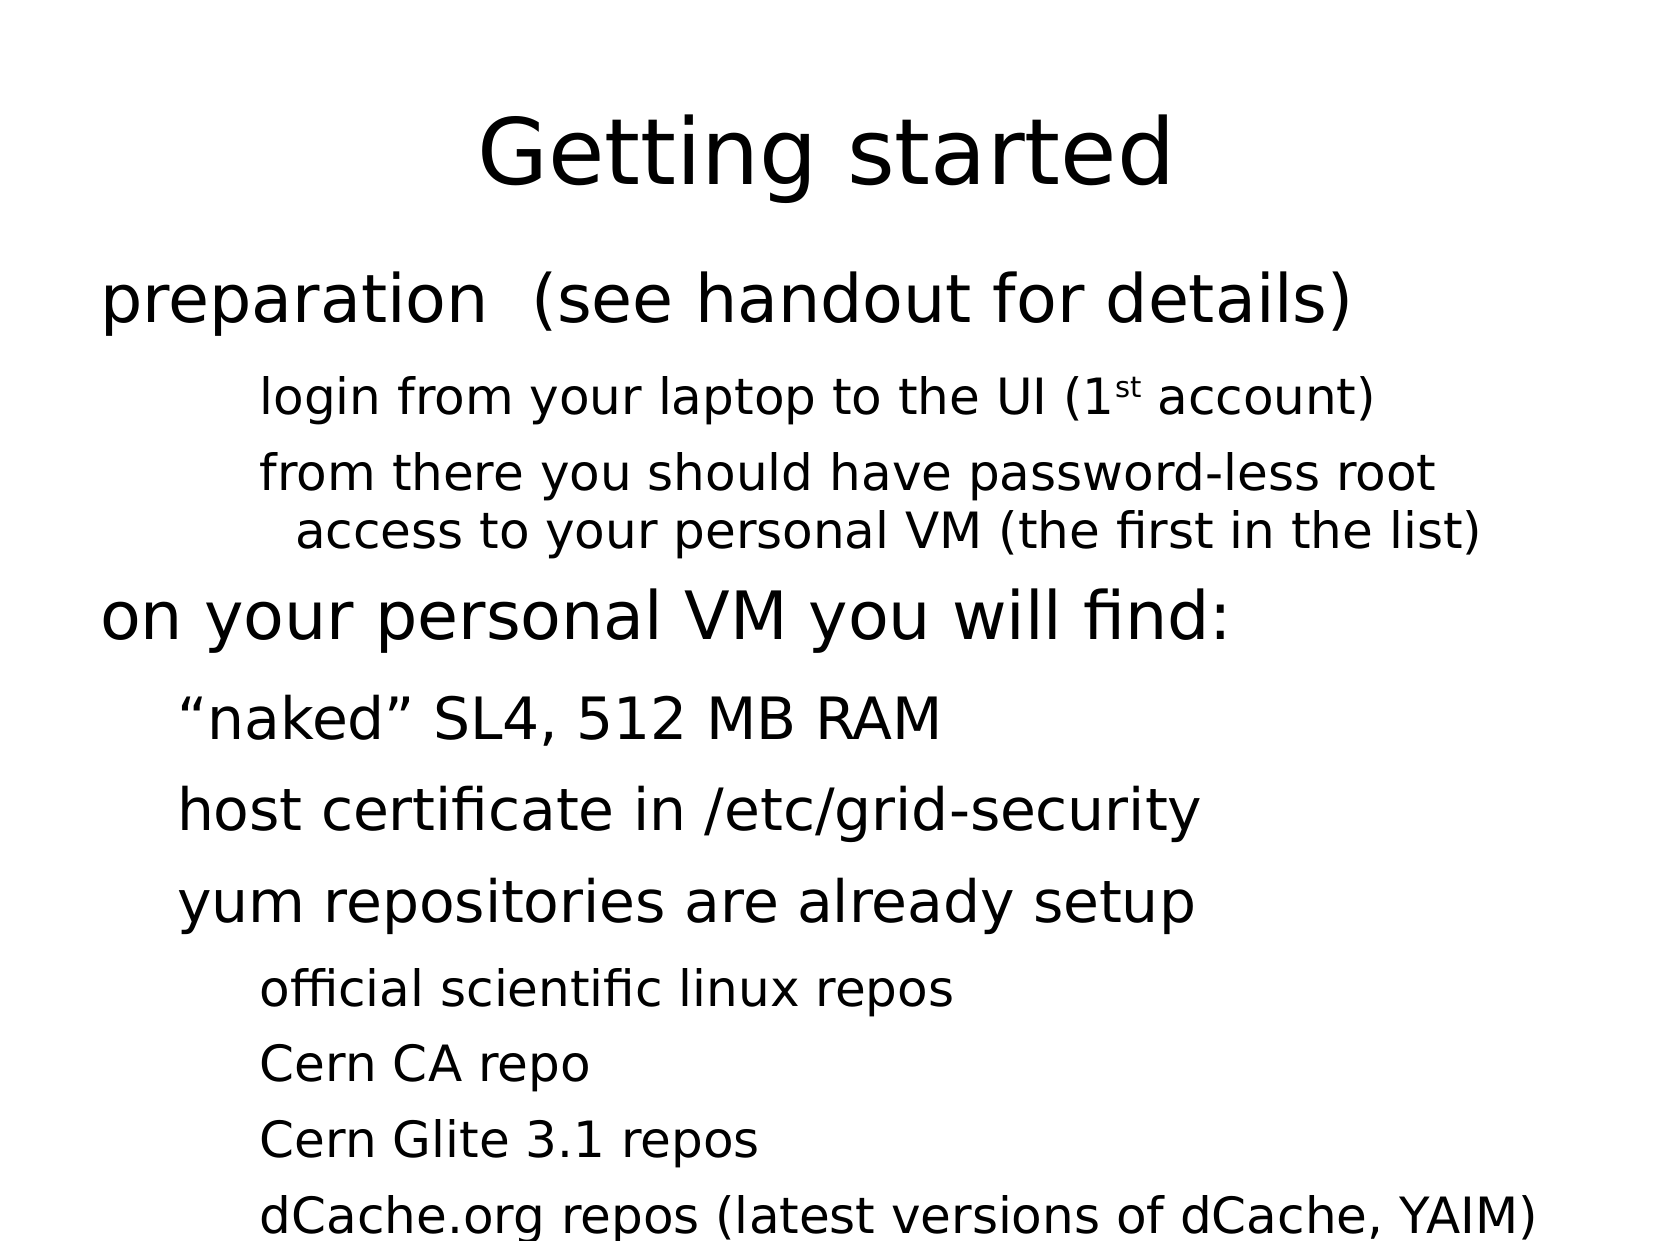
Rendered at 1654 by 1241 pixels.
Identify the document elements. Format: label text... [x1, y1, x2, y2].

list preparation (see handout for details) login from your laptop to the UI (1st account) from there you should have password-less root access to your personal VM (the first in the list) on your personal VM you will find: “naked” SL4, 512 MB RAM host certificate in /etc/grid-security yum repositories are already setup official scientific linux repos Cern CA repo Cern Glite 3.1 repos dCache.org repos (latest versions of dCache, YAIM) [82, 260, 1571, 1241]
title Getting started [82, 56, 1571, 250]
